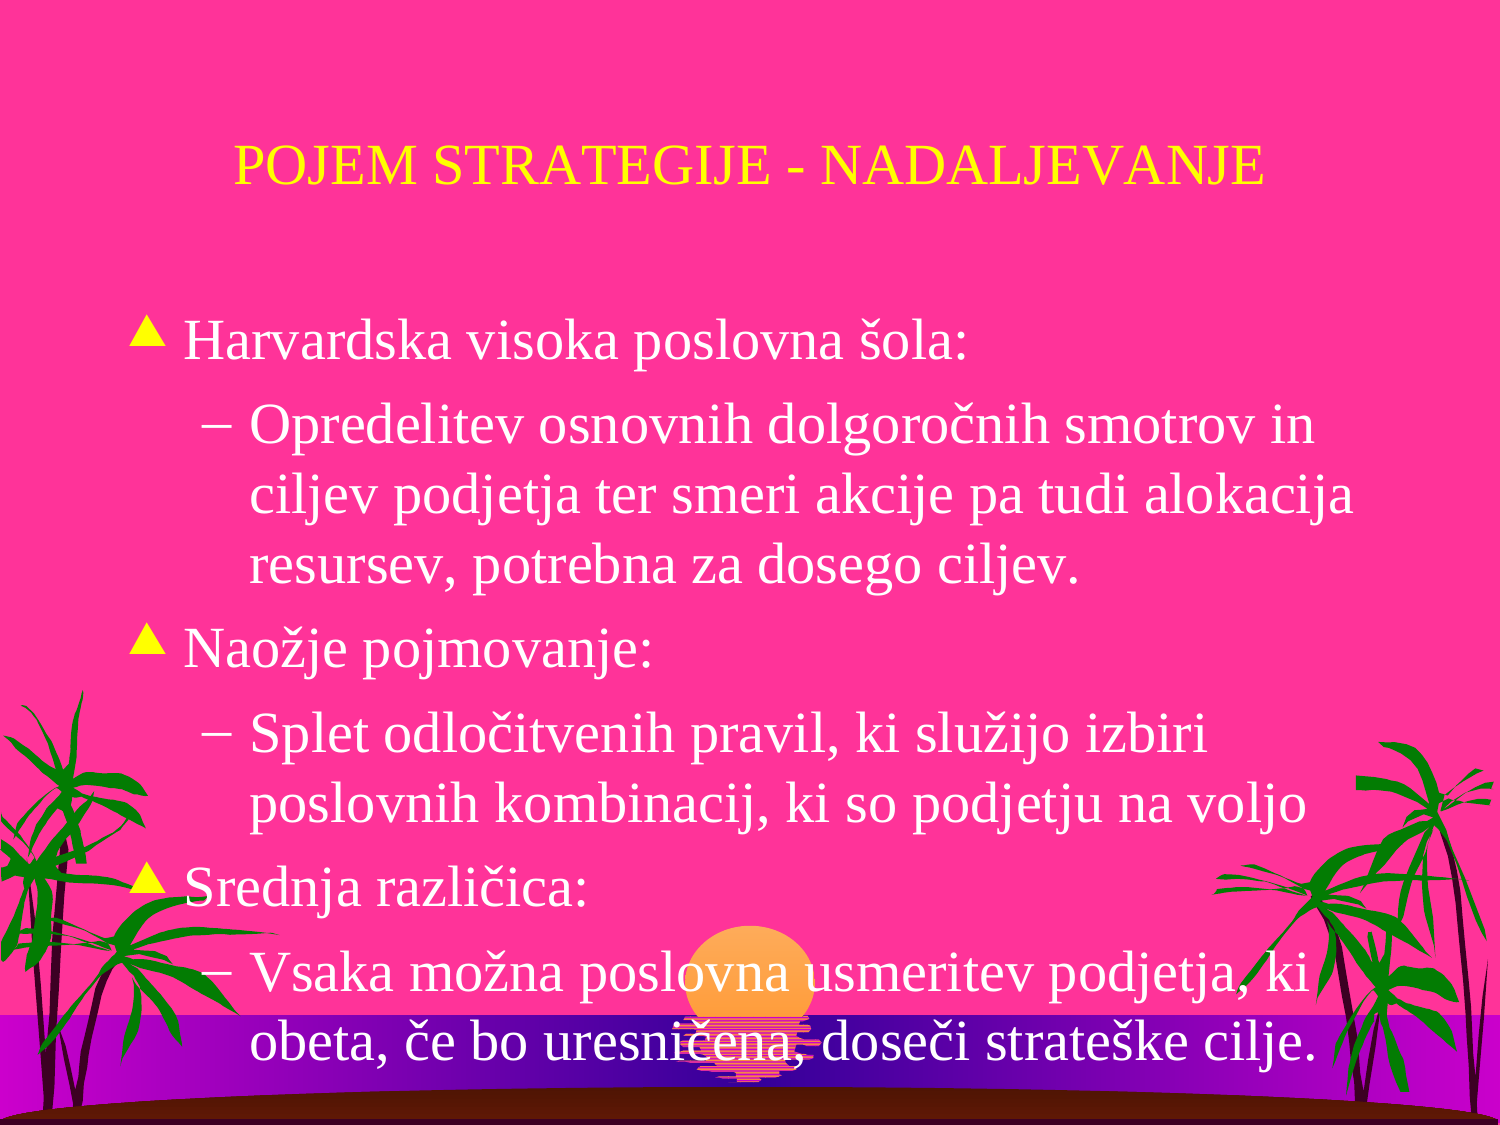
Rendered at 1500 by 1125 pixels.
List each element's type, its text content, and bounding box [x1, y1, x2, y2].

list Harvardska visoka poslovna šola: Opredelitev osnovnih dolgoročnih smotrov in ciljev podjetja ter smeri akcije pa tudi alokacija resursev, potrebna za dosego ciljev. Naožje pojmovanje: Splet odločitvenih pravil, ki služijo izbiri poslovnih kombinacij, ki so podjetju na voljo Srednja različica: Vsaka možna poslovna usmeritev podjetja, ki obeta, če bo uresničena, doseči strateške cilje. [112, 293, 1388, 1082]
title POJEM STRATEGIJE - NADALJEVANJE [112, 65, 1388, 257]
